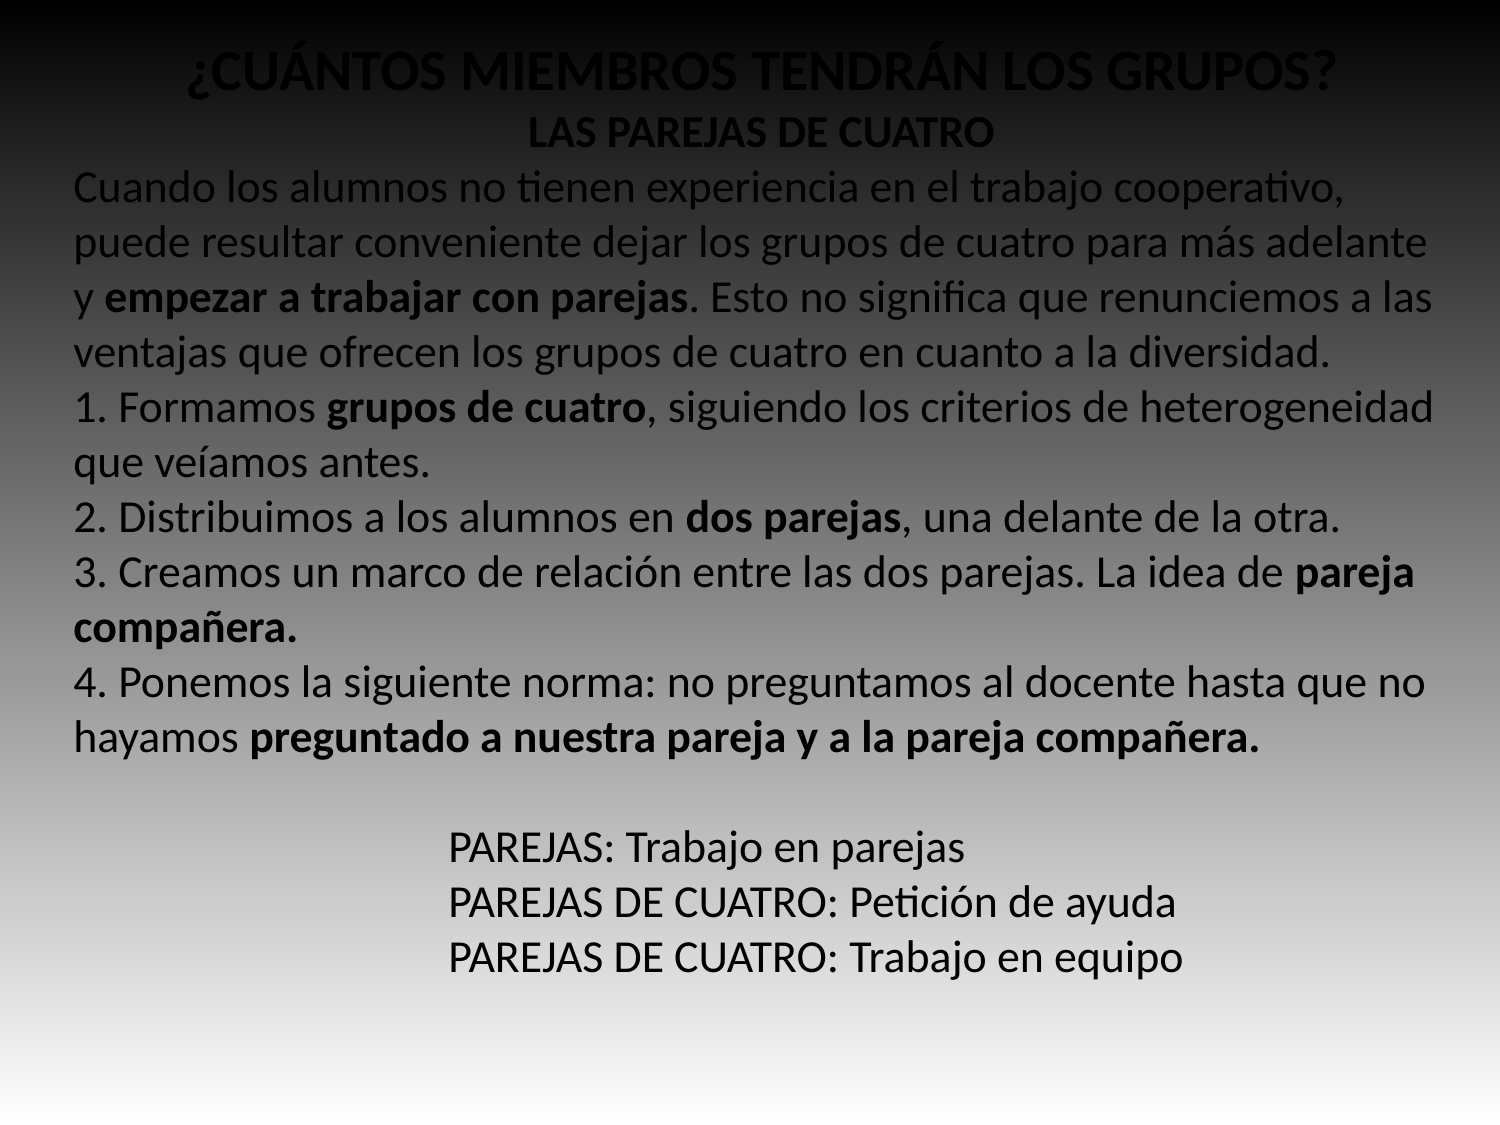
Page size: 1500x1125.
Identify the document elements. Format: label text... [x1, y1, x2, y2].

text_box ¿CUÁNTOS MIEMBROS TENDRÁN LOS GRUPOS? LAS PAREJAS DE CUATRO Cuando los alumnos no tienen experiencia en el trabajo cooperativo, puede resultar conveniente dejar los grupos de cuatro para más adelante y empezar a trabajar con parejas. Esto no significa que renunciemos a las ventajas que ofrecen los grupos de cuatro en cuanto a la diversidad. 1. Formamos grupos de cuatro, siguiendo los criterios de heterogeneidad que veíamos antes. 2. Distribuimos a los alumnos en dos parejas, una delante de la otra. 3. Creamos un marco de relación entre las dos parejas. La idea de pareja compañera. 4. Ponemos la siguiente norma: no preguntamos al docente hasta que no hayamos preguntado a nuestra pareja y a la pareja compañera. PAREJAS: Trabajo en parejas PAREJAS DE CUATRO: Petición de ayuda PAREJAS DE CUATRO: Trabajo en equipo [58, 24, 1465, 1049]
